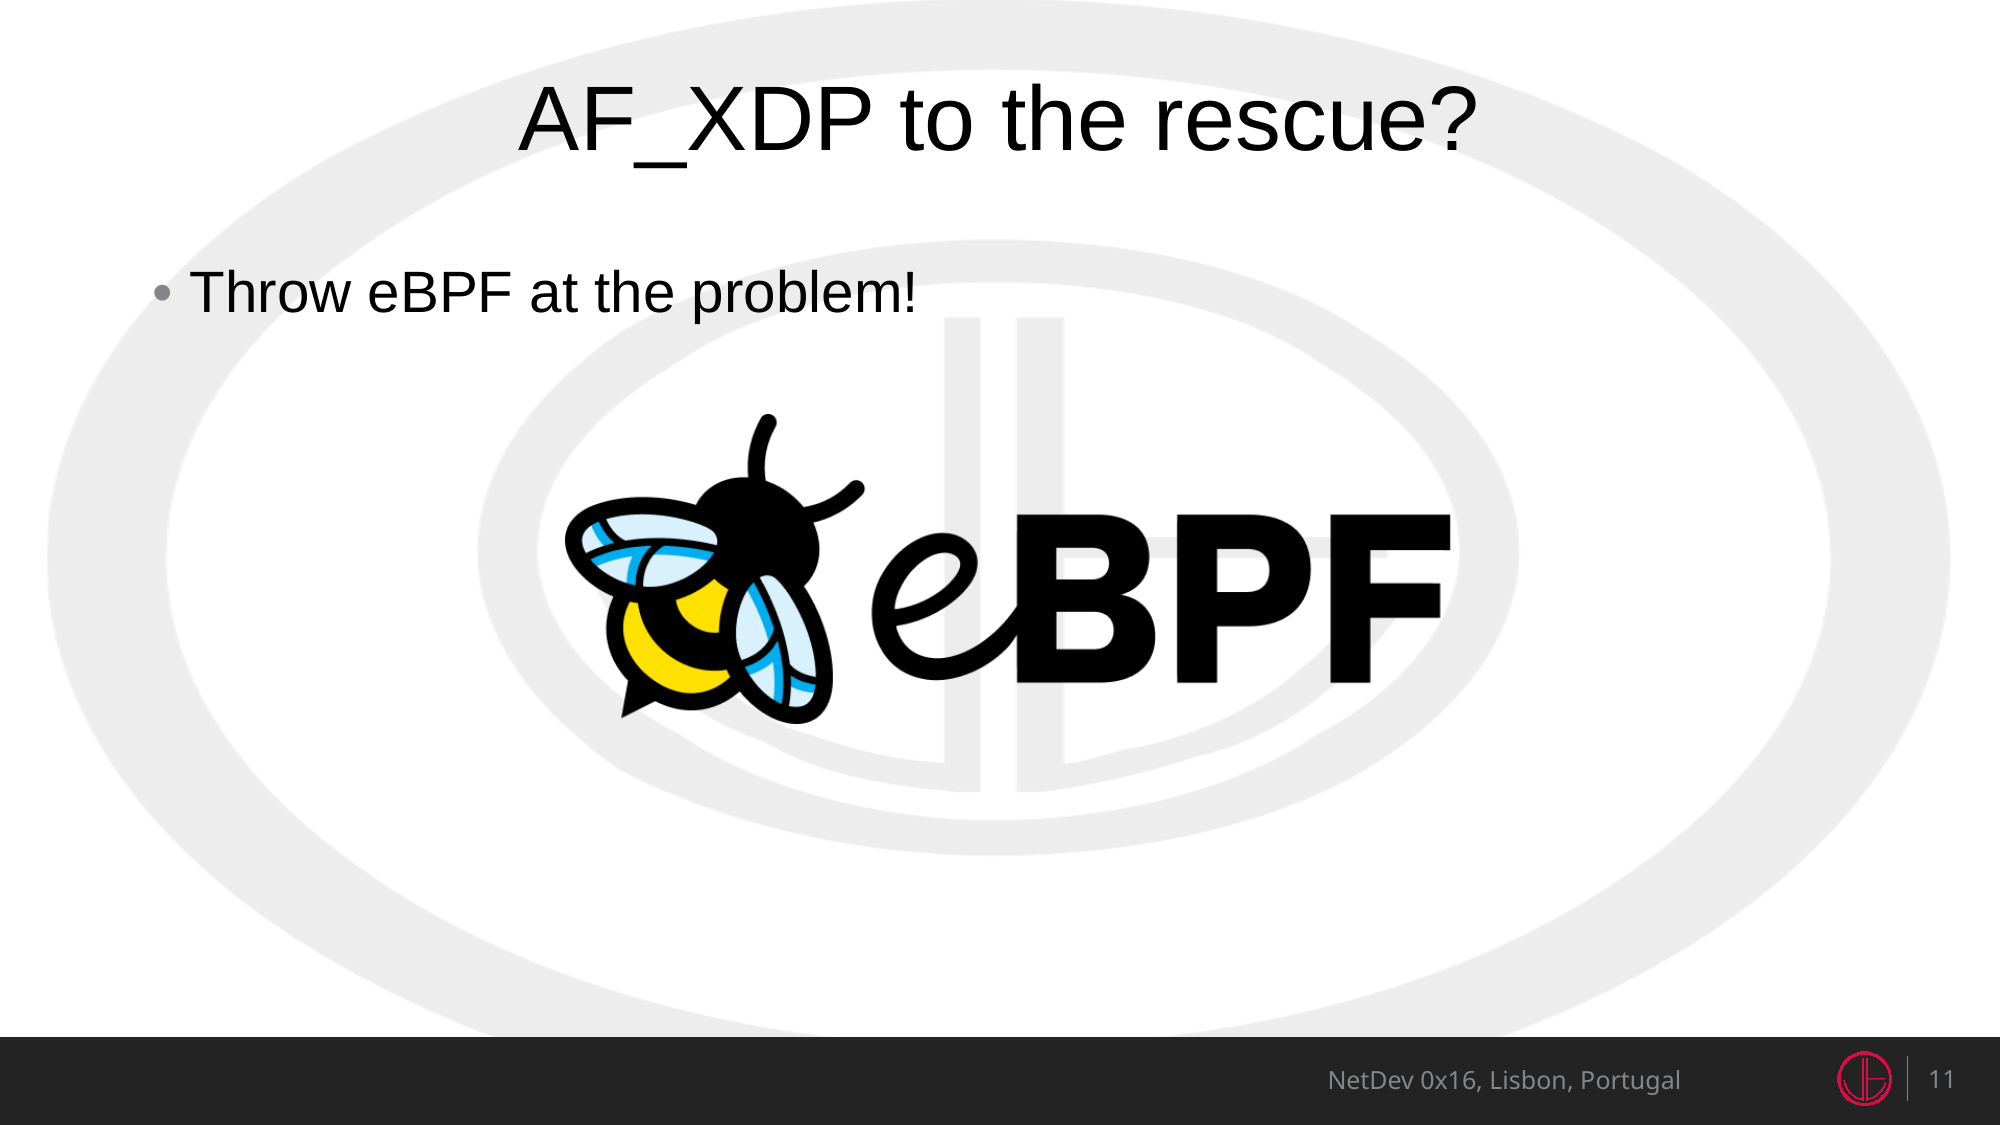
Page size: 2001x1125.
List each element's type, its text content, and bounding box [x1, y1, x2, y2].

picture [565, 414, 1451, 724]
picture [1837, 1051, 1892, 1106]
list Throw eBPF at the problem! [137, 233, 1863, 1014]
text_box <number> [1913, 1050, 2000, 1111]
text_box NetDev 0x16, Lisbon, Portugal [1312, 1050, 1763, 1110]
title AF_XDP to the rescue? [137, 25, 1863, 220]
